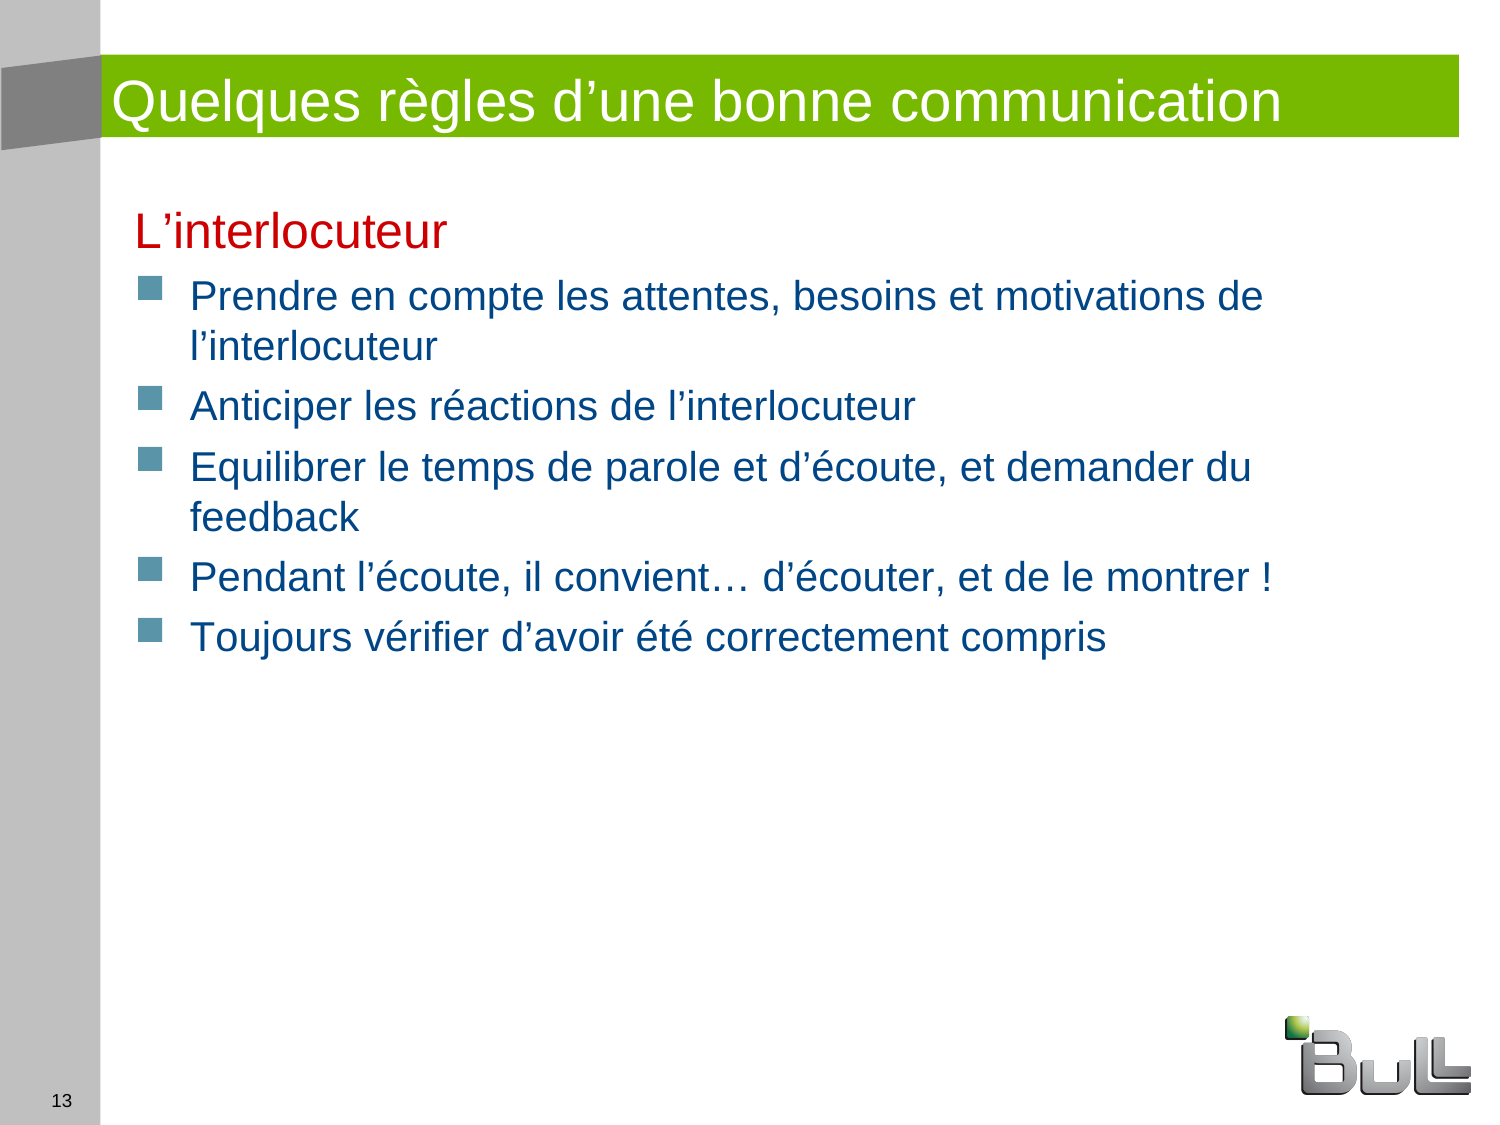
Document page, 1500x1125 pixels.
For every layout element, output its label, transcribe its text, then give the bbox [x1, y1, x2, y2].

text_box L’interlocuteur Prendre en compte les attentes, besoins et motivations de l’interlocuteur Anticiper les réactions de l’interlocuteur Equilibrer le temps de parole et d’écoute, et demander du feedback Pendant l’écoute, il convient… d’écouter, et de le montrer ! Toujours vérifier d’avoir été correctement compris [119, 190, 1418, 841]
picture [1285, 1016, 1471, 1095]
title Quelques règles d’une bonne communication [97, 53, 1500, 150]
